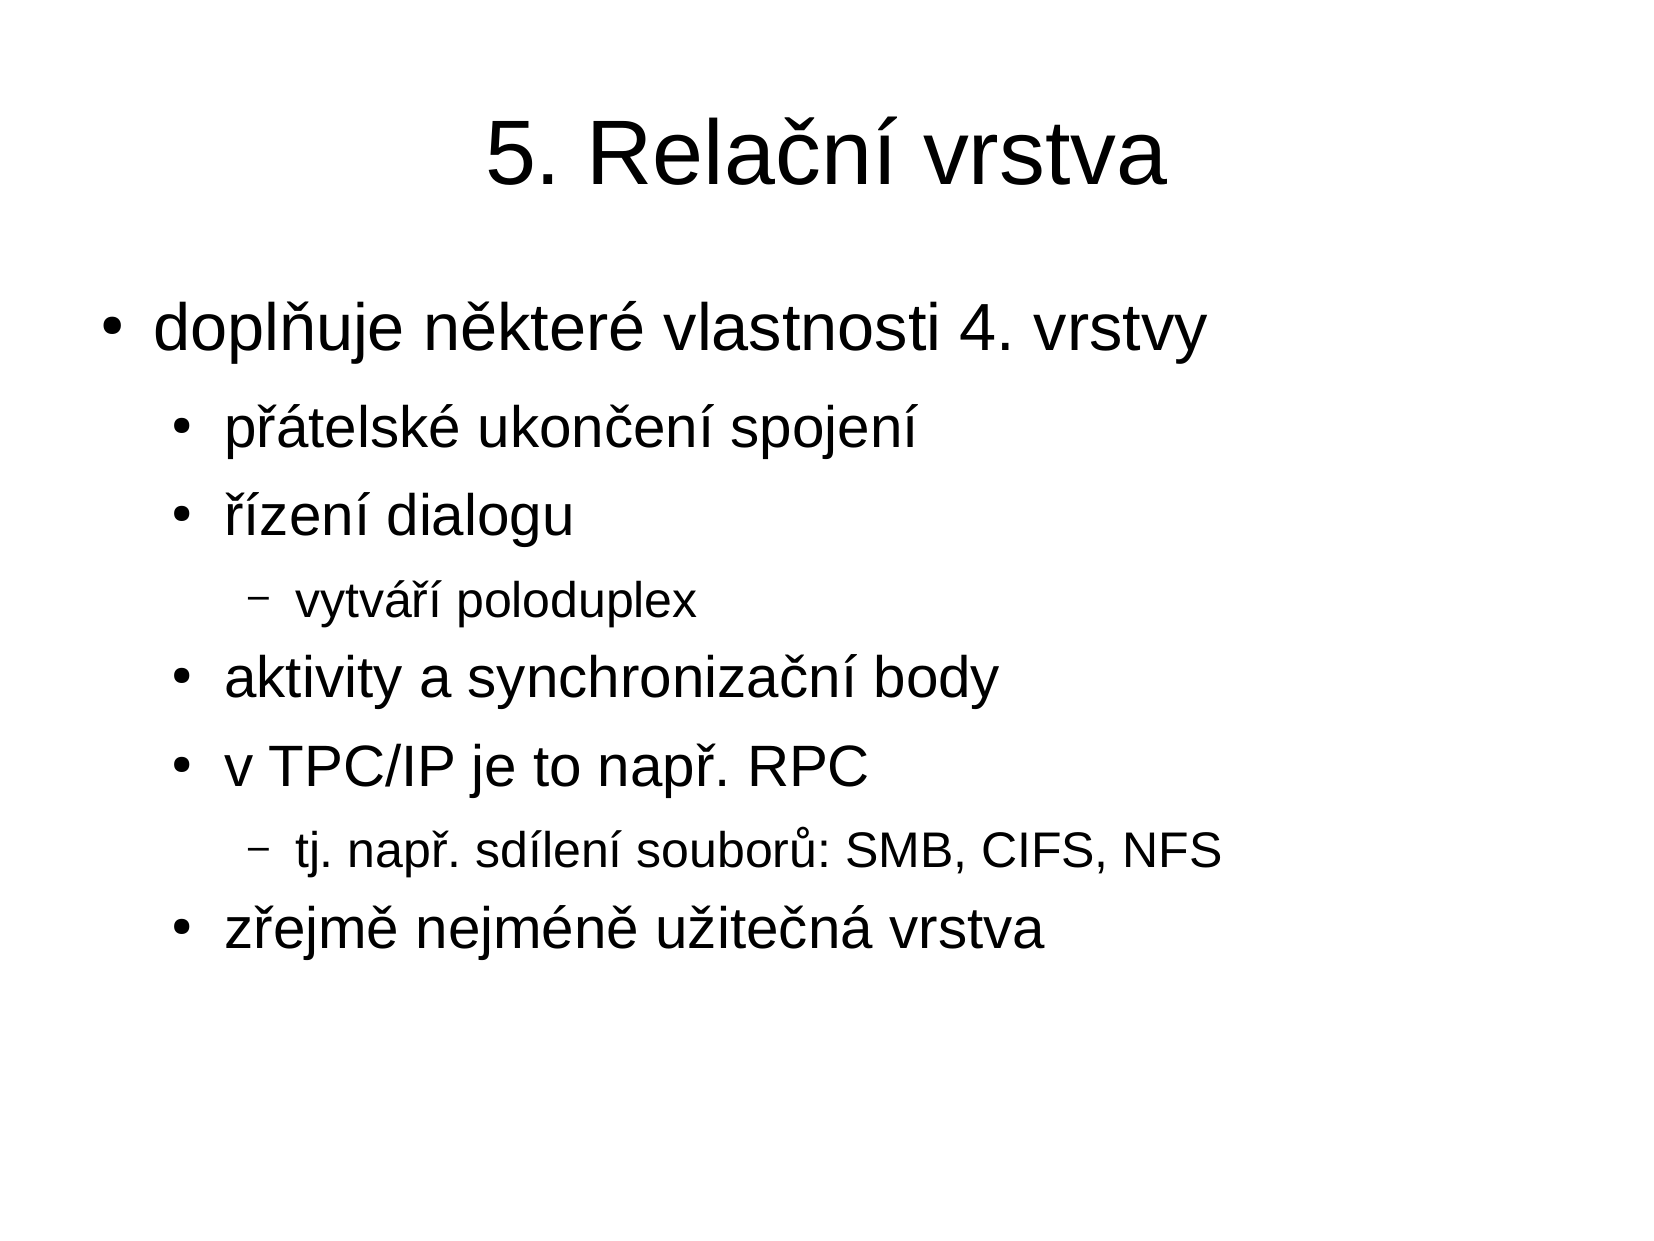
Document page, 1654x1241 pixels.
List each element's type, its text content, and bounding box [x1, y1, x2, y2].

title 5. Relační vrstva [82, 49, 1571, 257]
list doplňuje některé vlastnosti 4. vrstvy přátelské ukončení spojení řízení dialogu vytváří poloduplex aktivity a synchronizační body v TPC/IP je to např. RPC tj. např. sdílení souborů: SMB, CIFS, NFS zřejmě nejméně užitečná vrstva [82, 290, 1571, 1109]
